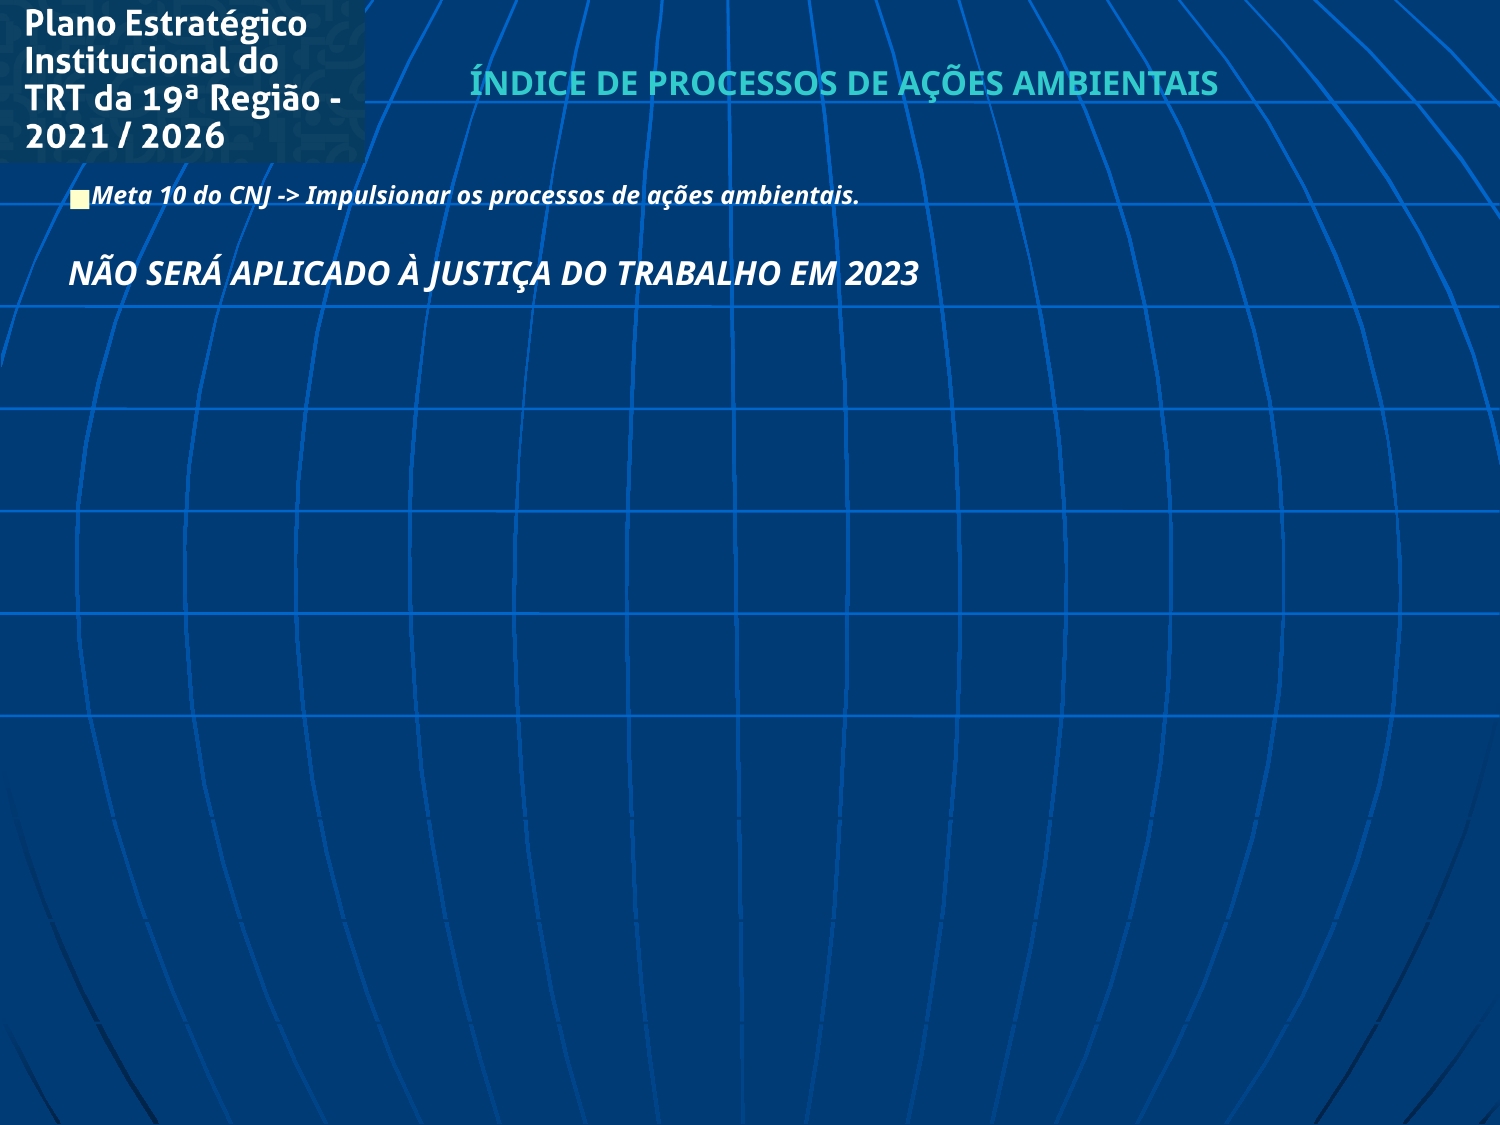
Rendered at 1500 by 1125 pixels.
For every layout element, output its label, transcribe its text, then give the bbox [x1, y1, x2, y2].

text_box ÍNDICE DE PROCESSOS DE AÇÕES AMBIENTAIS [365, 54, 1448, 110]
picture [0, 0, 365, 163]
text_box Meta 10 do CNJ -> Impulsionar os processos de ações ambientais. NÃO SERÁ APLICADO À JUSTIÇA DO TRABALHO EM 2023 [53, 172, 1459, 374]
